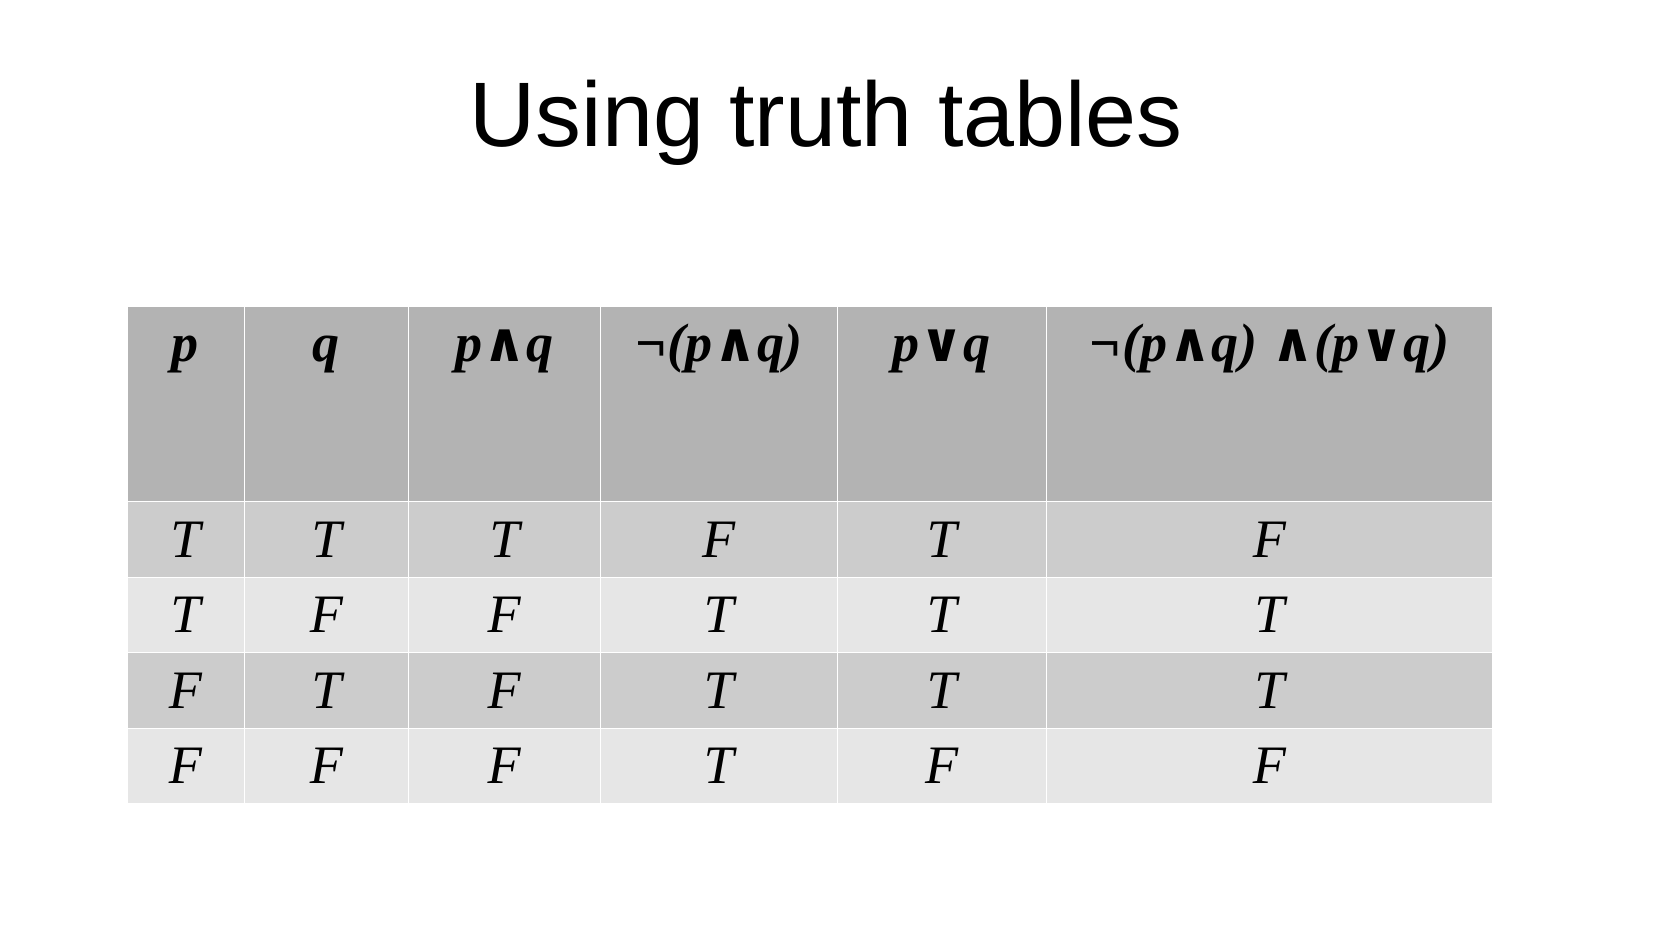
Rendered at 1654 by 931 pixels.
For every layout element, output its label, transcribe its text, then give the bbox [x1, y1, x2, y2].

table_cell T [838, 653, 1046, 728]
table_cell T [838, 578, 1046, 652]
table_cell F [409, 578, 600, 652]
table_cell T [601, 653, 837, 728]
table_cell F [838, 729, 1046, 803]
table_cell F [245, 729, 408, 803]
table_cell F [409, 653, 600, 728]
table_cell F [128, 653, 244, 728]
table_header p [128, 307, 244, 501]
table_cell F [128, 729, 244, 803]
table_cell T [245, 502, 408, 577]
table_cell T [128, 578, 244, 652]
table_cell T [601, 578, 837, 652]
table_cell T [1047, 578, 1492, 652]
table_header q [245, 307, 408, 501]
table_cell T [838, 502, 1046, 577]
title Using truth tables [82, 37, 1571, 193]
table_cell T [601, 729, 837, 803]
table_header ¬(p∧q) [601, 307, 837, 501]
table_cell T [245, 653, 408, 728]
table_cell F [1047, 729, 1492, 803]
table_header p∨q [838, 307, 1046, 501]
table_cell F [1047, 502, 1492, 577]
table_header ¬(p∧q) ∧(p∨q) [1047, 307, 1492, 501]
table_cell F [245, 578, 408, 652]
table_header p∧q [409, 307, 600, 501]
table_cell T [409, 502, 600, 577]
table_cell F [601, 502, 837, 577]
table_cell F [409, 729, 600, 803]
table_cell T [128, 502, 244, 577]
table_cell T [1047, 653, 1492, 728]
